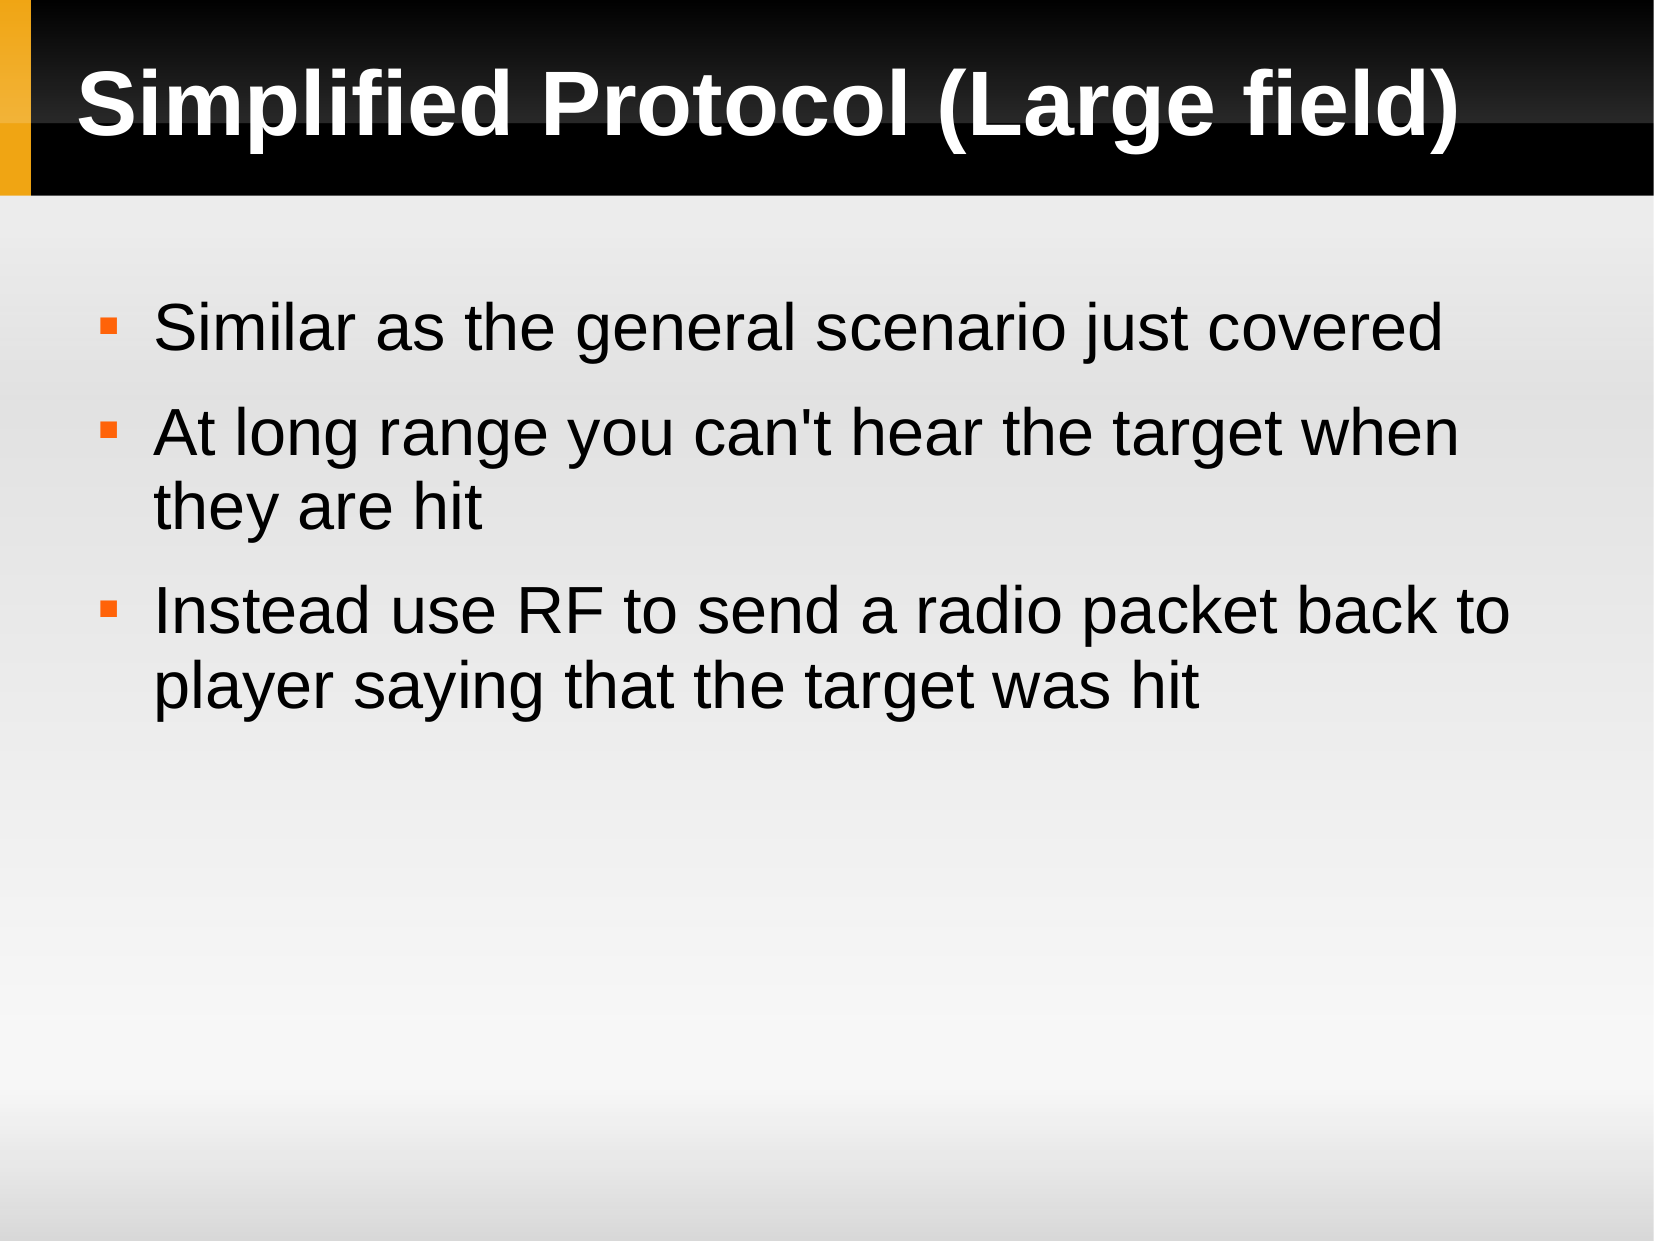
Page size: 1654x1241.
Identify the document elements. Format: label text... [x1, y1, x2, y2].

picture [0, 0, 1654, 1241]
list Similar as the general scenario just covered At long range you can't hear the target when they are hit Instead use RF to send a radio packet back to player saying that the target was hit [82, 290, 1571, 1094]
title Simplified Protocol (Large field) [76, 7, 1565, 200]
